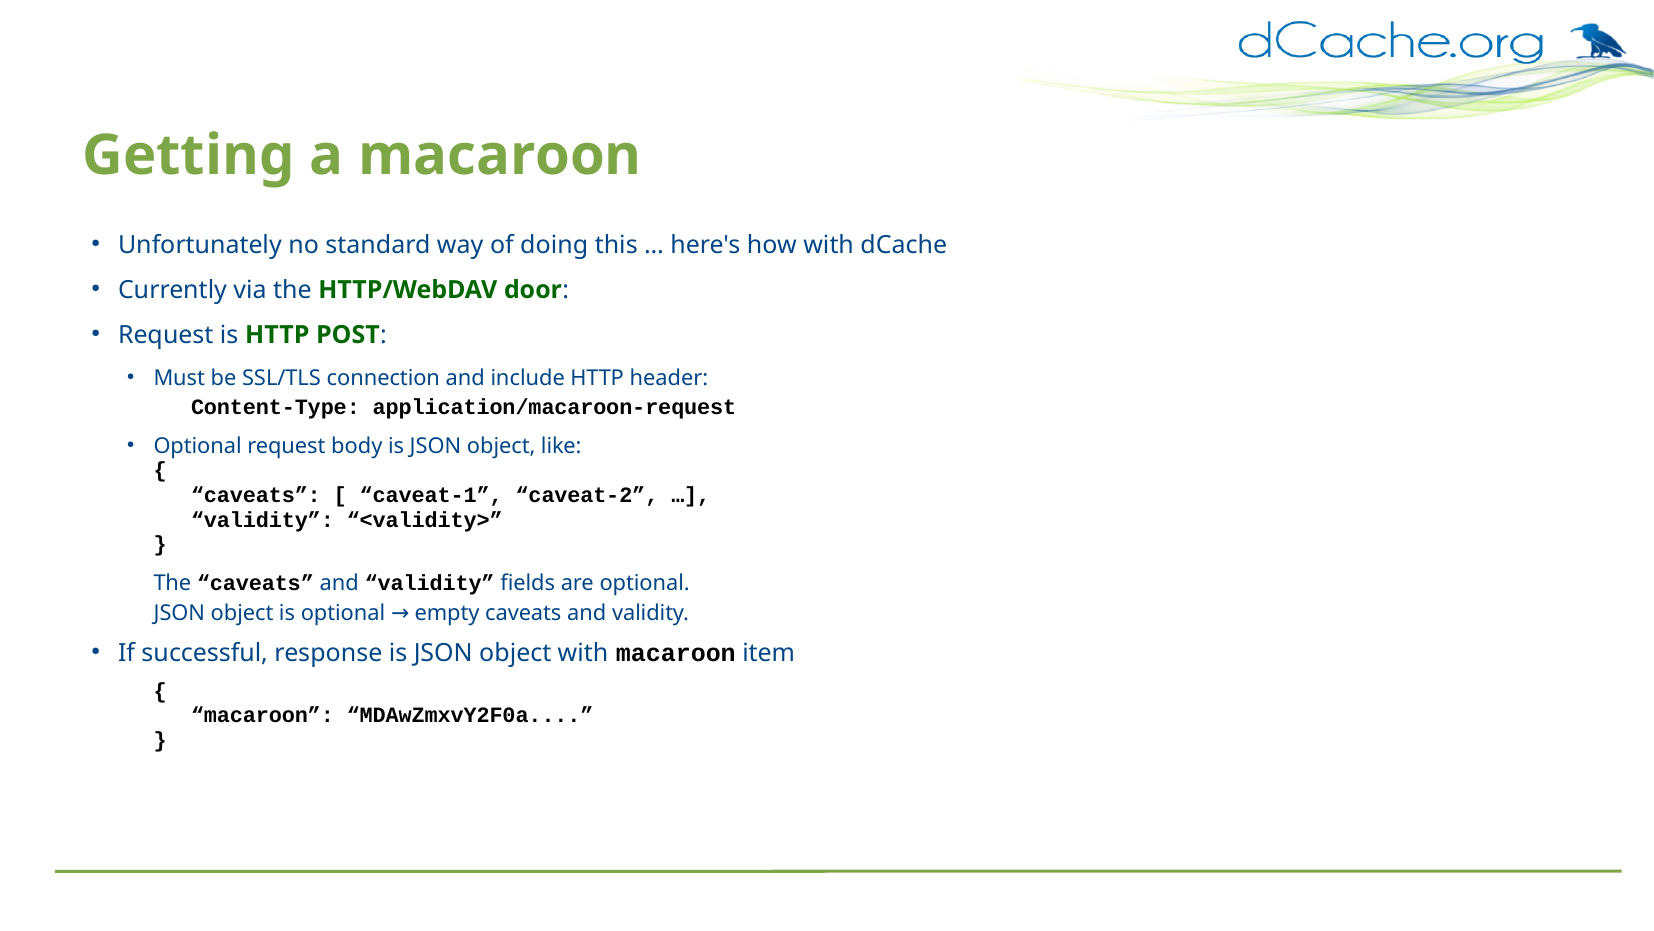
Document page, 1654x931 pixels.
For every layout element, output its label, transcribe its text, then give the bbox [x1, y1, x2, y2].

list Unfortunately no standard way of doing this … here's how with dCache Currently via the HTTP/WebDAV door: Request is HTTP POST: Must be SSL/TLS connection and include HTTP header: Content-Type: application/macaroon-request Optional request body is JSON object, like: { “caveats”: [ “caveat-1”, “caveat-2”, …], “validity”: “<validity>” } The “caveats” and “validity” fields are optional. JSON object is optional → empty caveats and validity. If successful, response is JSON object with macaroon item { “macaroon”: “MDAwZmxvY2F0a....” } [82, 227, 1571, 767]
title Getting a macaroon [82, 116, 1605, 189]
picture [956, 12, 1654, 127]
